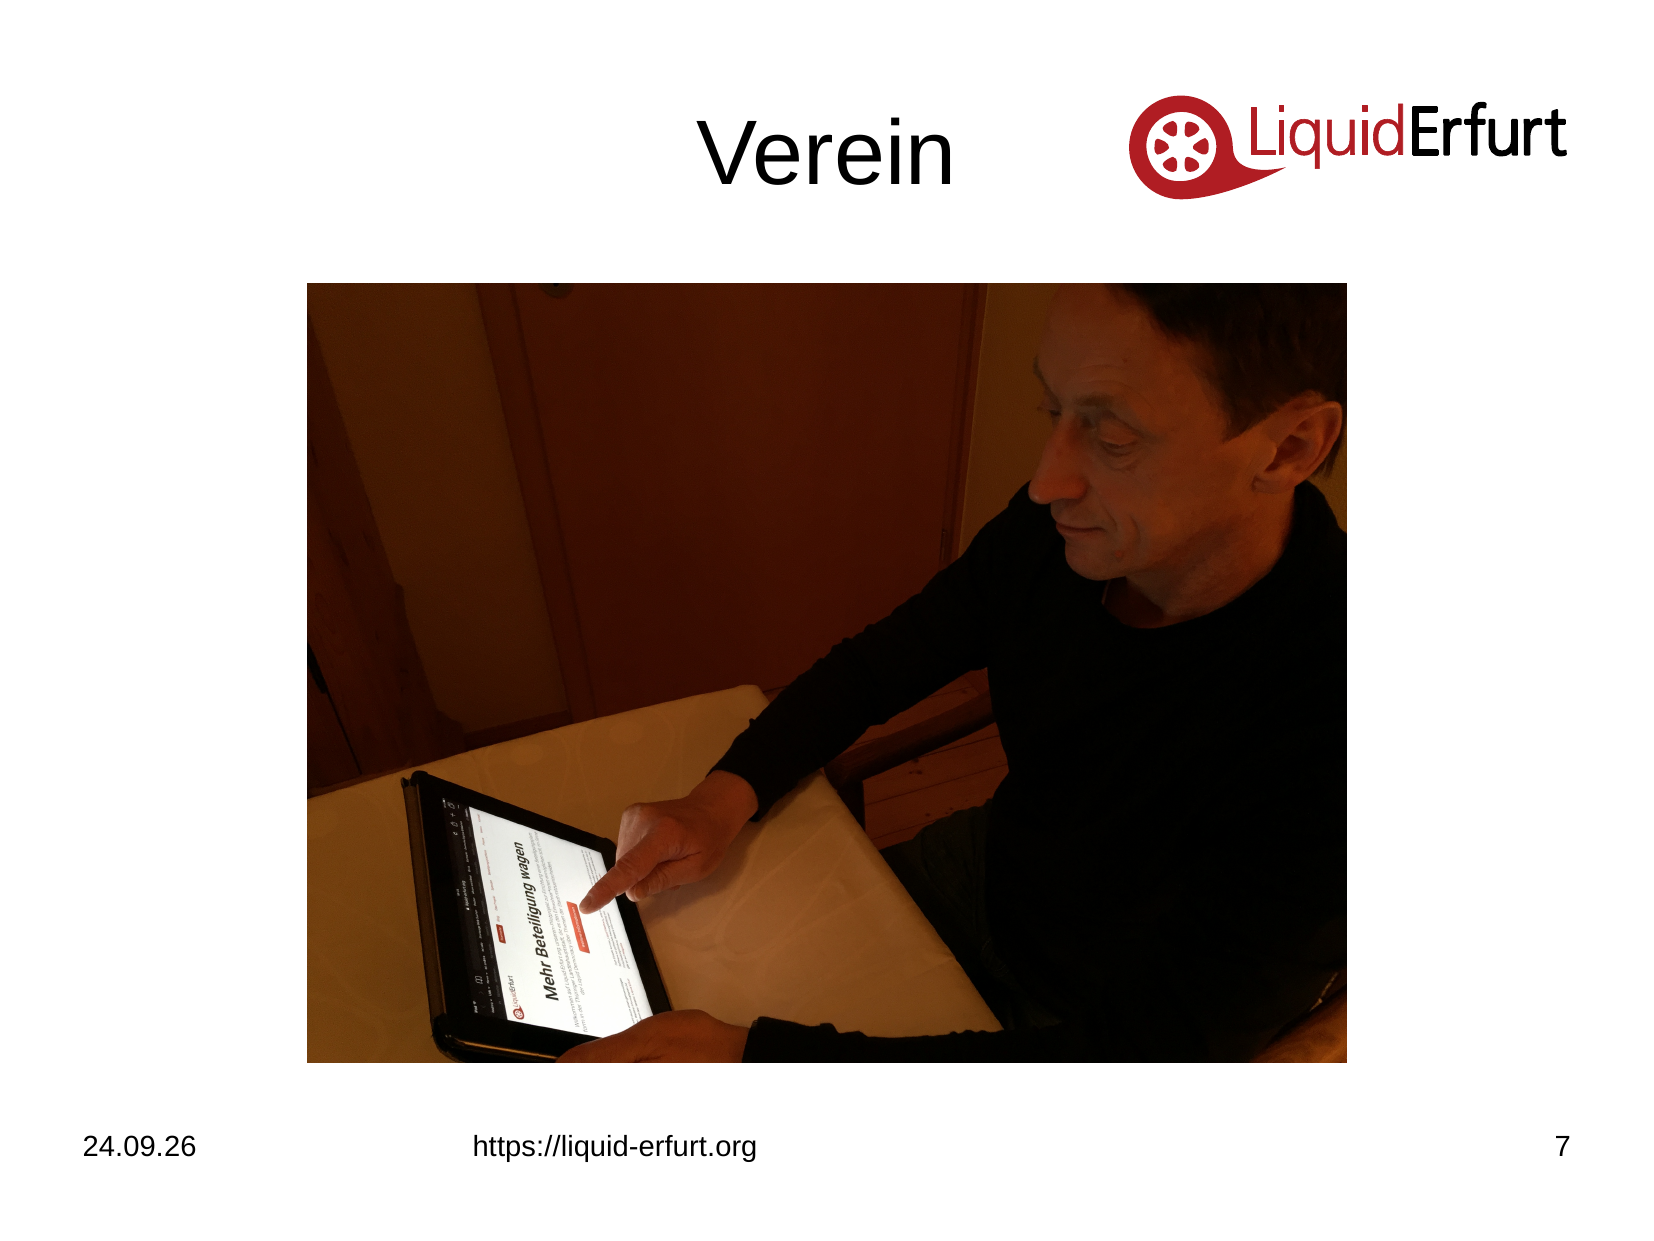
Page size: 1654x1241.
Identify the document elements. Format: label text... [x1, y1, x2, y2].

title Verein [82, 49, 1571, 257]
picture [307, 283, 1347, 1063]
